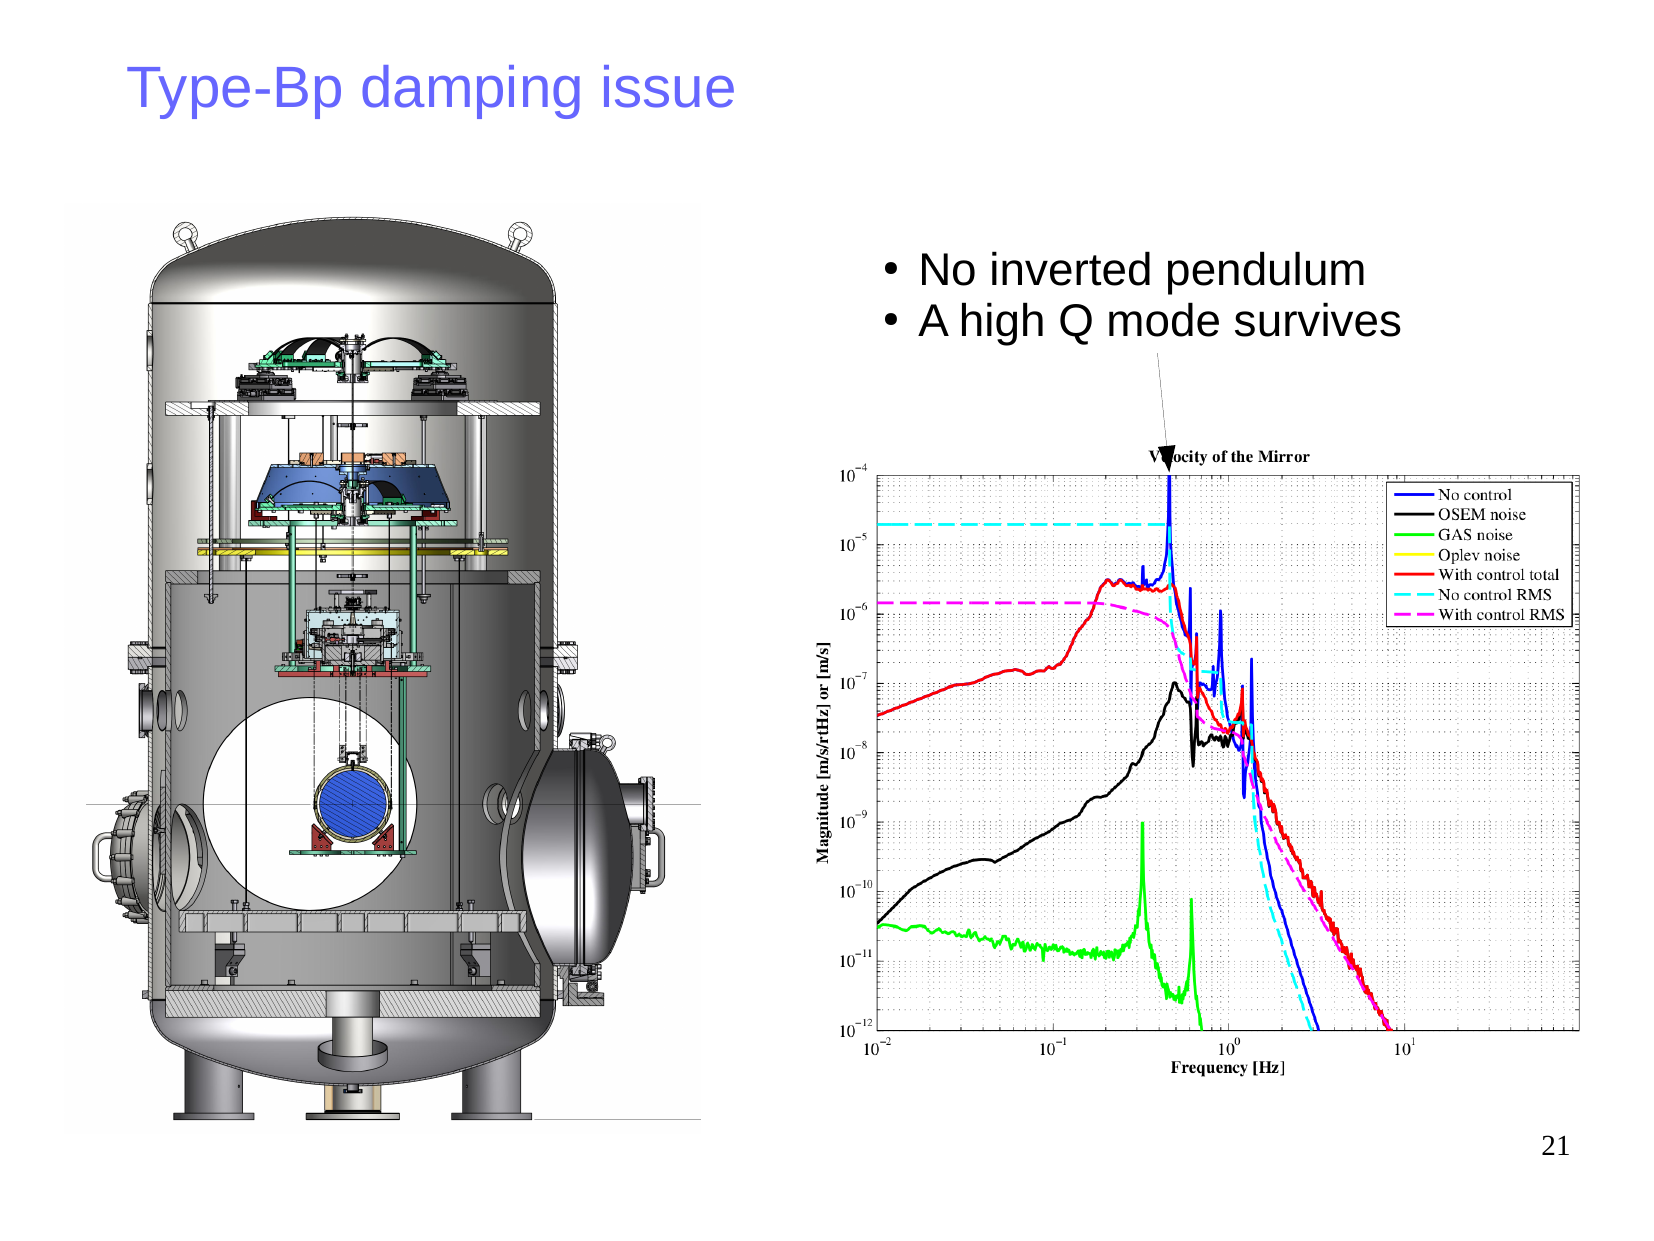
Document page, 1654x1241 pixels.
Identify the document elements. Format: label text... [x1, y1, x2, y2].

picture [814, 448, 1583, 1086]
text_box Type-Bp damping issue [112, 47, 753, 128]
picture [64, 203, 701, 1134]
text_box No inverted pendulum A high Q mode survives [868, 236, 1417, 354]
